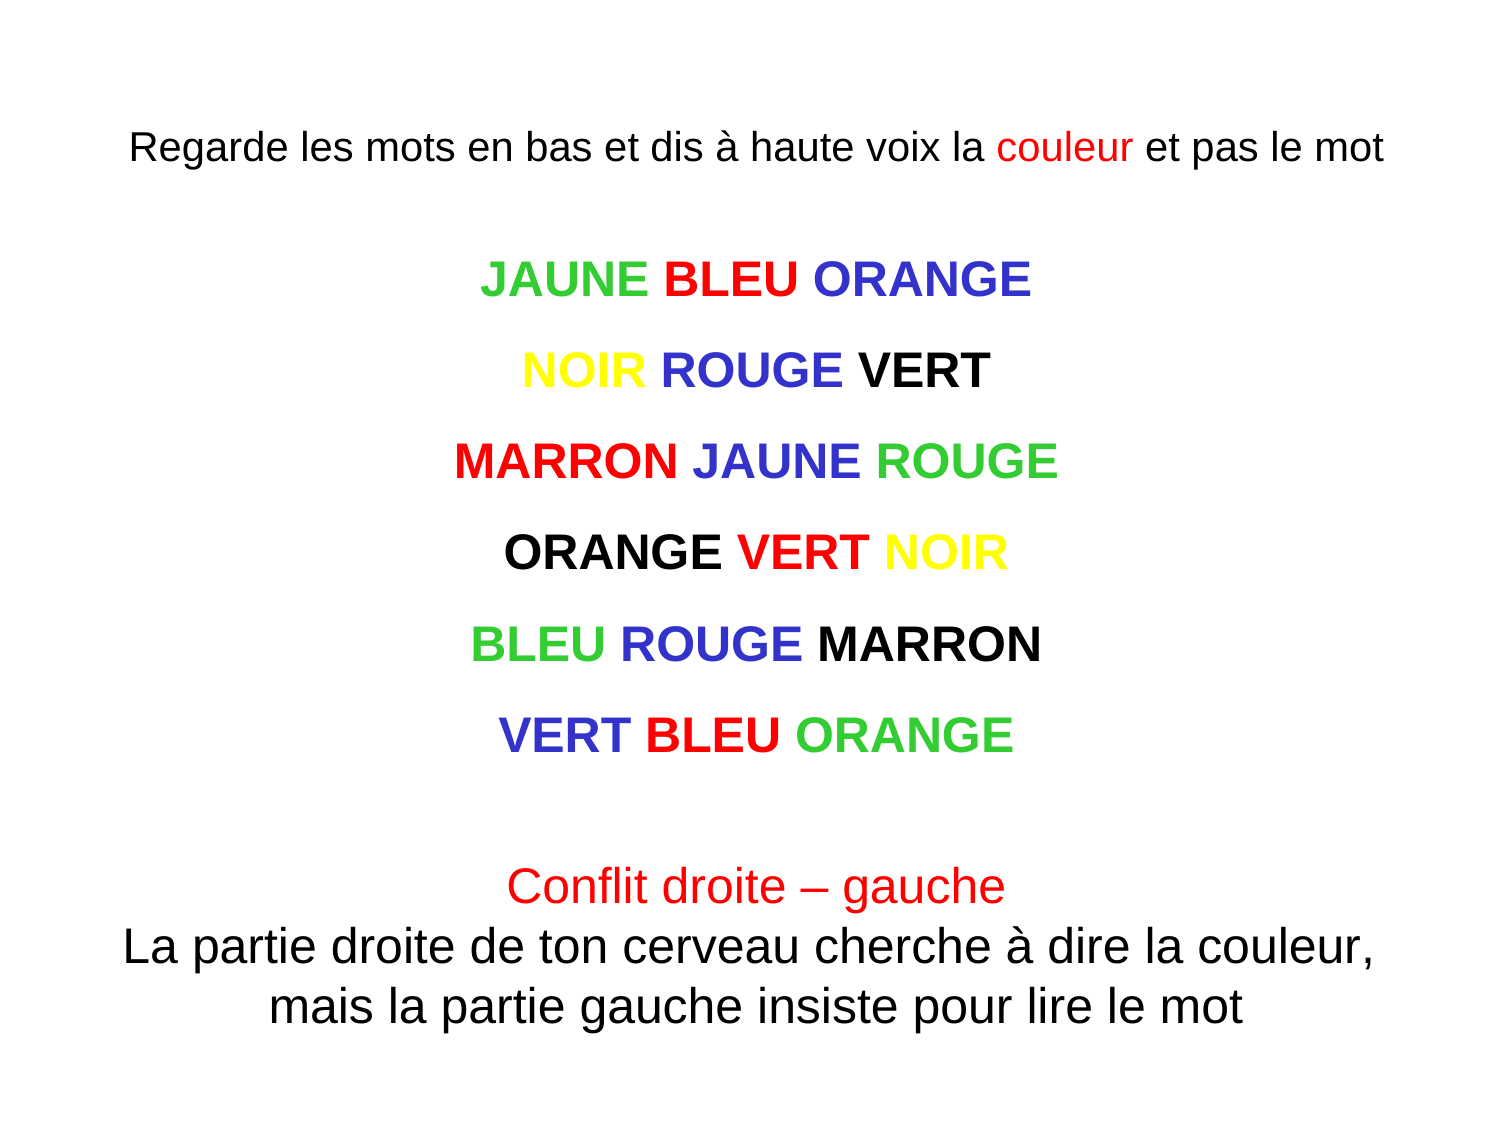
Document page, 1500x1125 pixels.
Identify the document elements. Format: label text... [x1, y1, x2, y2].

text_box Regarde les mots en bas et dis à haute voix la couleur et pas le mot JAUNE BLEU ORANGE NOIR ROUGE VERT MARRON JAUNE ROUGE ORANGE VERT NOIR BLEU ROUGE MARRON VERT BLEU ORANGE Conflit droite – gauche La partie droite de ton cerveau cherche à dire la couleur, mais la partie gauche insiste pour lire le mot [87, 112, 1426, 1042]
